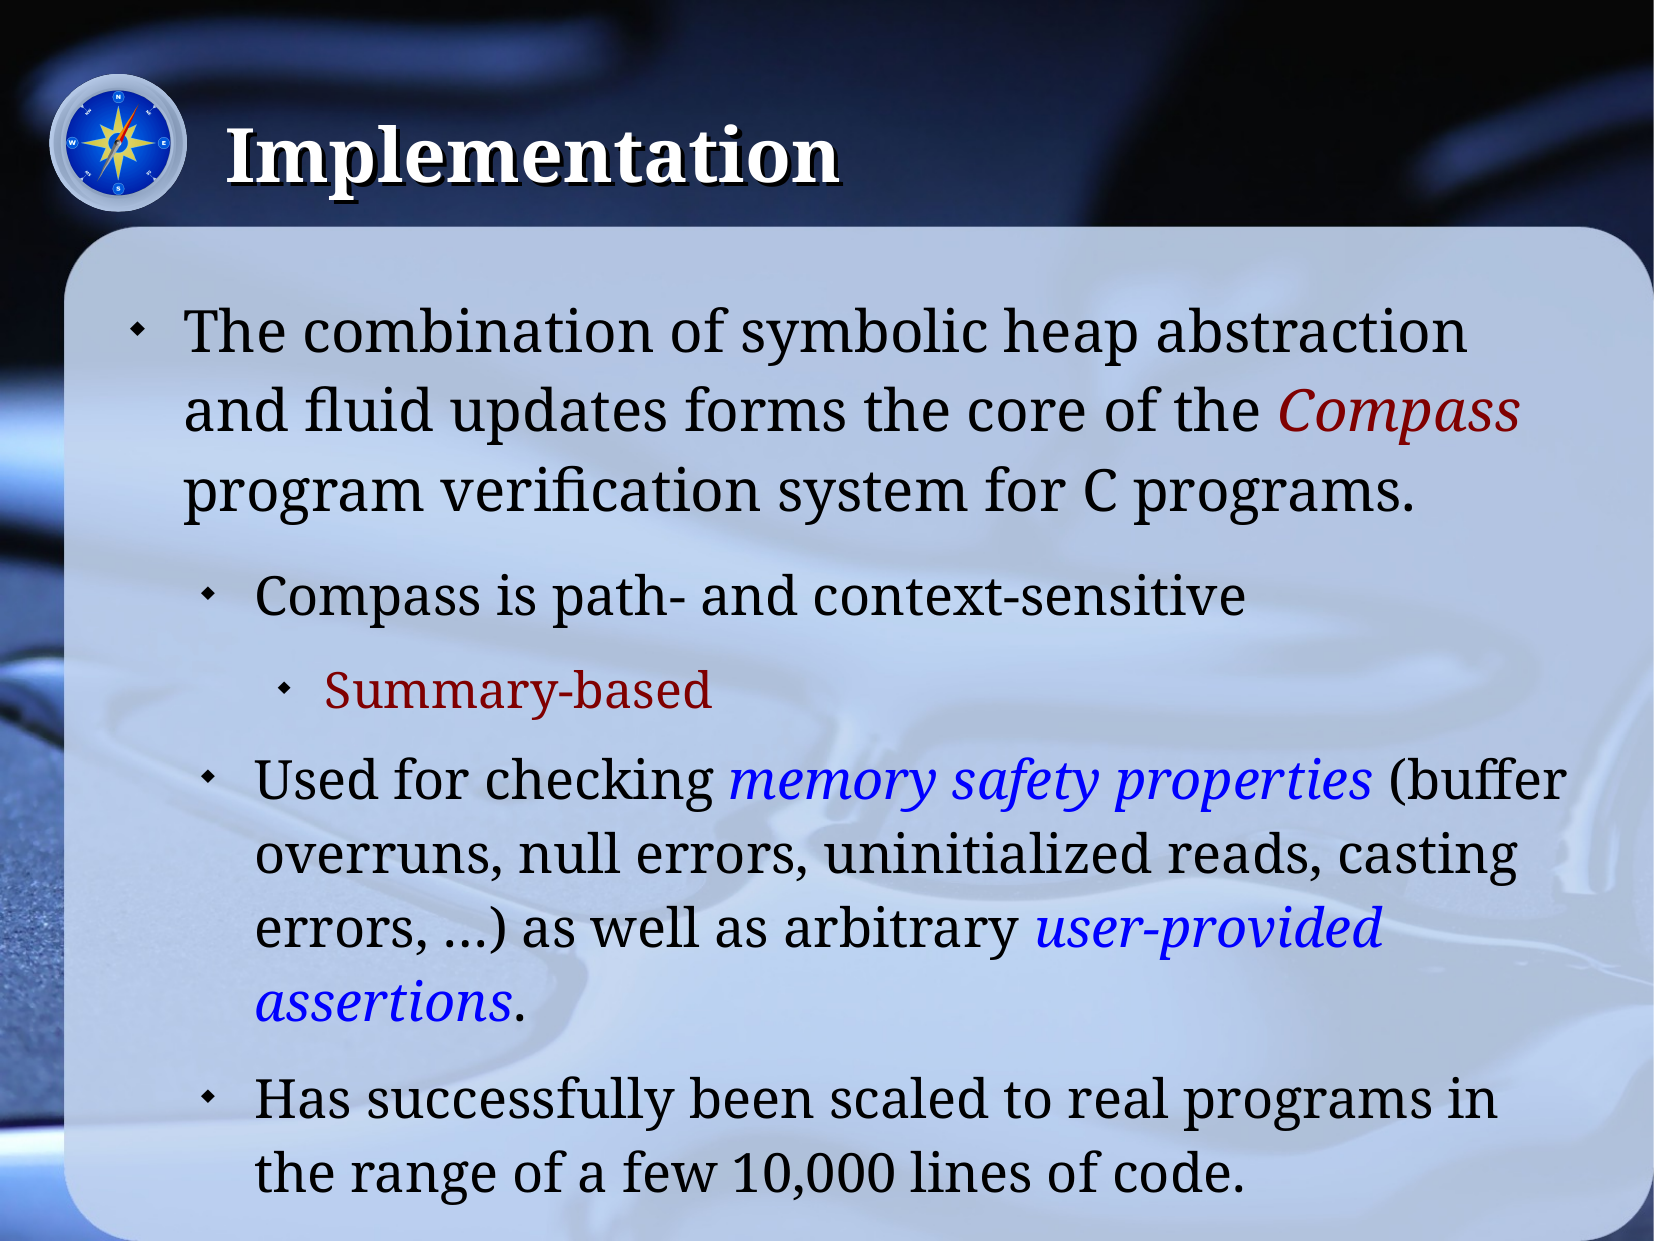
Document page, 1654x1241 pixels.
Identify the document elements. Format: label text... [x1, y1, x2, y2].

list The combination of symbolic heap abstraction and fluid updates forms the core of the Compass program verification system for C programs. Compass is path- and context-sensitive Summary-based Used for checking memory safety properties (buffer overruns, null errors, uninitialized reads, casting errors, …) as well as arbitrary user-provided assertions. Has successfully been scaled to real programs in the range of a few 10,000 lines of code. [112, 290, 1571, 1109]
picture [0, 0, 1654, 1241]
title Implementation [225, 49, 1571, 257]
